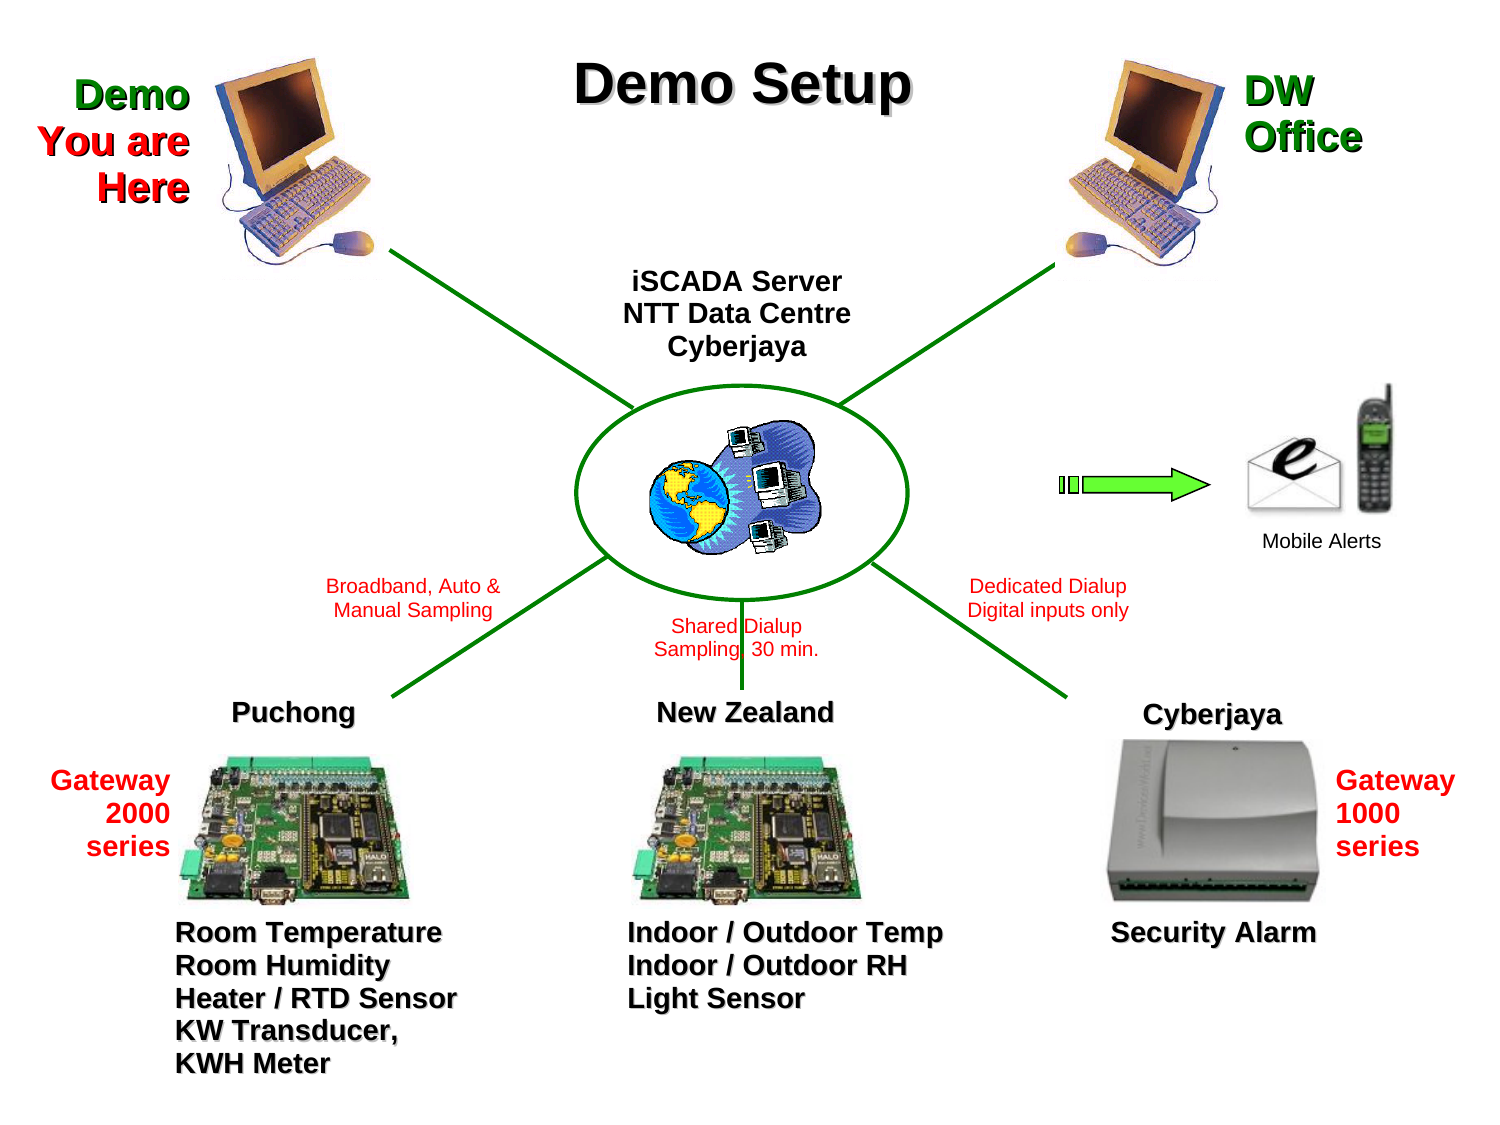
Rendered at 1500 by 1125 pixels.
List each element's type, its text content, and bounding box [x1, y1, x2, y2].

text_box Demo Setup [550, 50, 936, 116]
text_box New Zealand [604, 687, 888, 737]
picture [178, 754, 414, 908]
text_box DW Office [1243, 66, 1453, 160]
text_box Puchong [152, 687, 436, 737]
text_box Gateway 2000 series [6, 756, 186, 871]
text_box Shared Dialup Sampling, 30 min. [634, 607, 839, 670]
text_box Indoor / Outdoor Temp Indoor / Outdoor RH Light Sensor [612, 908, 1005, 1023]
text_box [576, 385, 908, 600]
chart [1100, 739, 1326, 907]
picture [631, 754, 866, 908]
picture [1245, 435, 1346, 519]
text_box [1069, 477, 1078, 493]
text_box Room Temperature Room Humidity Heater / RTD Sensor KW Transducer, KWH Meter [160, 908, 505, 1088]
picture [207, 31, 384, 280]
text_box Security Alarm [1095, 908, 1382, 957]
text_box [1082, 468, 1210, 501]
text_box Mobile Alerts [1219, 522, 1425, 561]
text_box Dedicated Dialup Digital inputs only [945, 567, 1151, 630]
picture [1055, 33, 1232, 281]
text_box Cyberjaya [1070, 690, 1355, 739]
text_box Demo You are Here [27, 70, 190, 211]
text_box Broadband, Auto & Manual Sampling [310, 567, 516, 630]
picture [1356, 382, 1397, 517]
text_box iSCADA Server NTT Data Centre Cyberjaya [589, 264, 885, 374]
text_box Gateway 1000 series [1320, 756, 1500, 871]
text_box [1060, 477, 1064, 493]
picture [639, 418, 834, 563]
